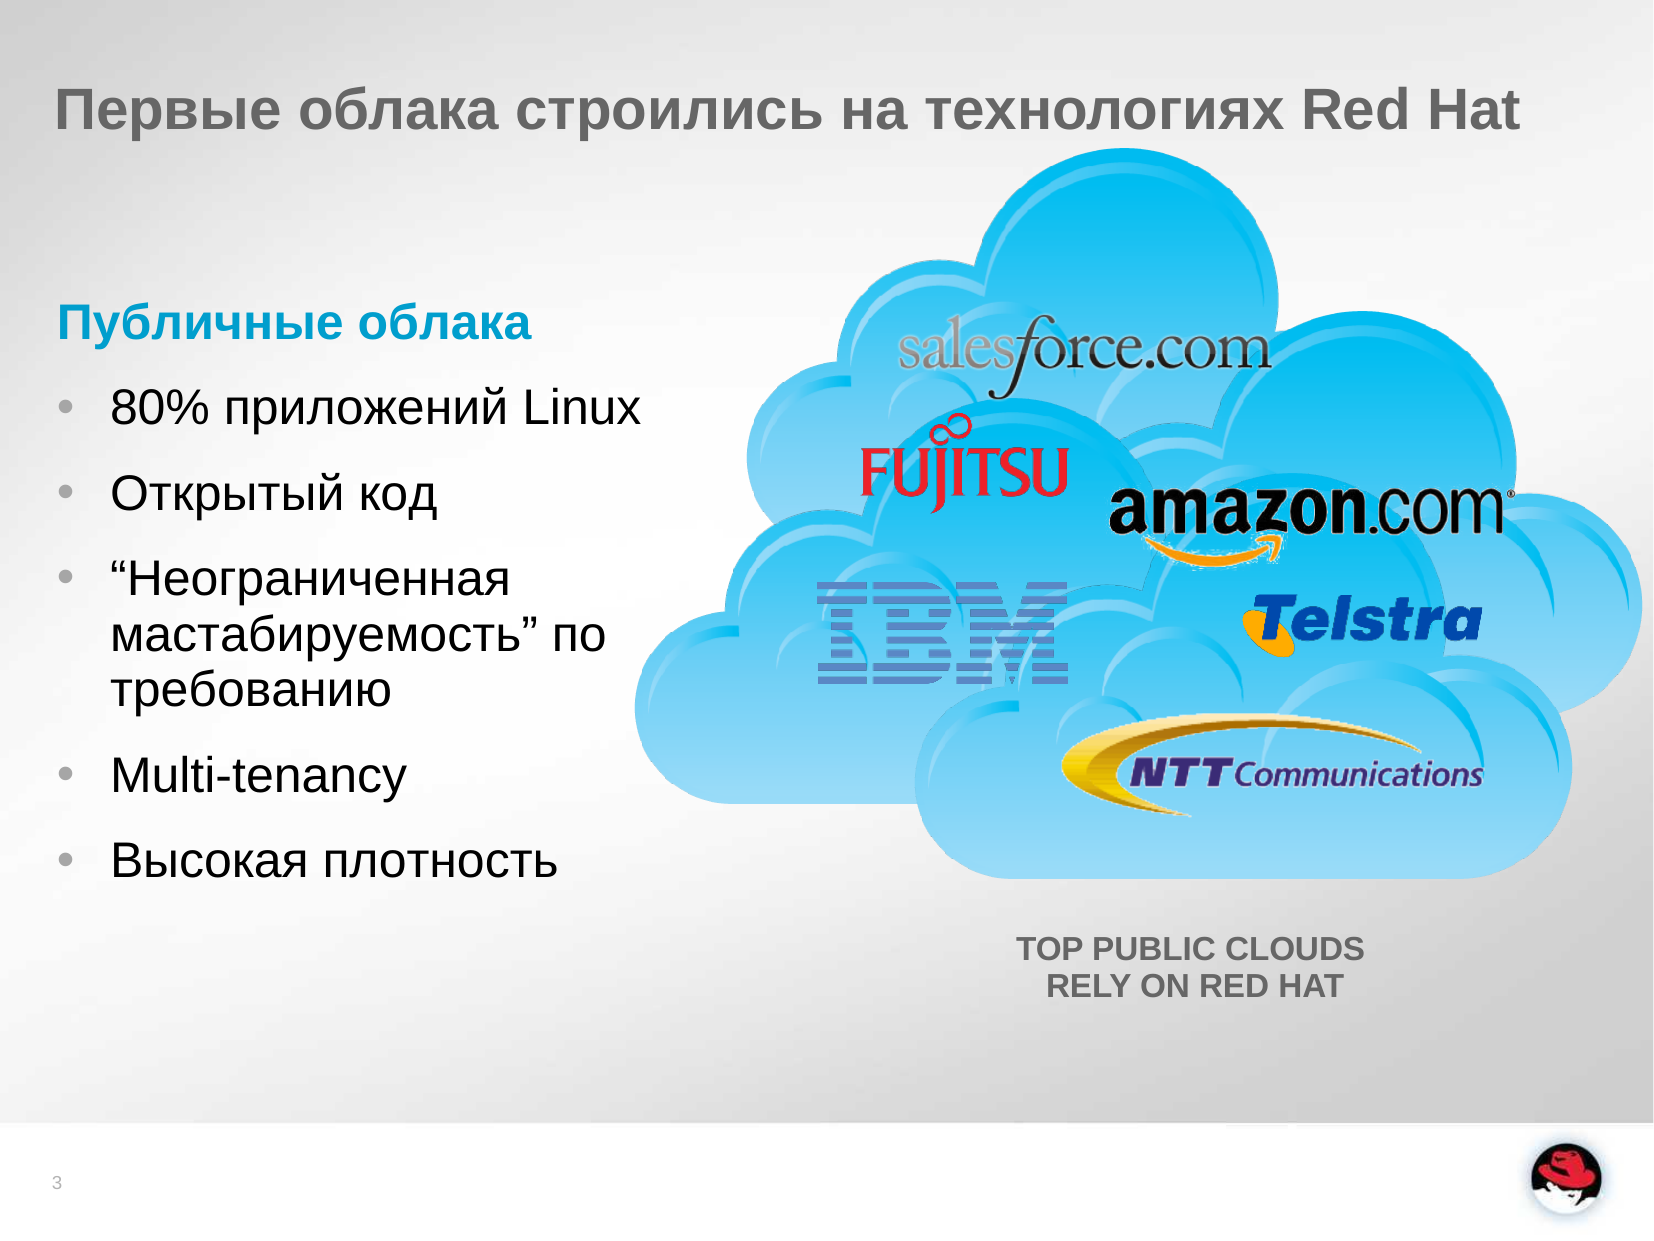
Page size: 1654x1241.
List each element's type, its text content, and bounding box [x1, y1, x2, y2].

text_box TOP PUBLIC CLOUDS RELY ON RED HAT [825, 920, 1566, 1038]
text_box <номер> [51, 1172, 227, 1208]
picture [0, 0, 1654, 1241]
list Публичные облака 80% приложений Linux Открытый код “Неограниченная мастабируемость” по требованию Multi-tenancy Высокая плотность [39, 290, 820, 1109]
text_box Первые облака строились на технологиях Red Hat [54, 59, 1543, 156]
